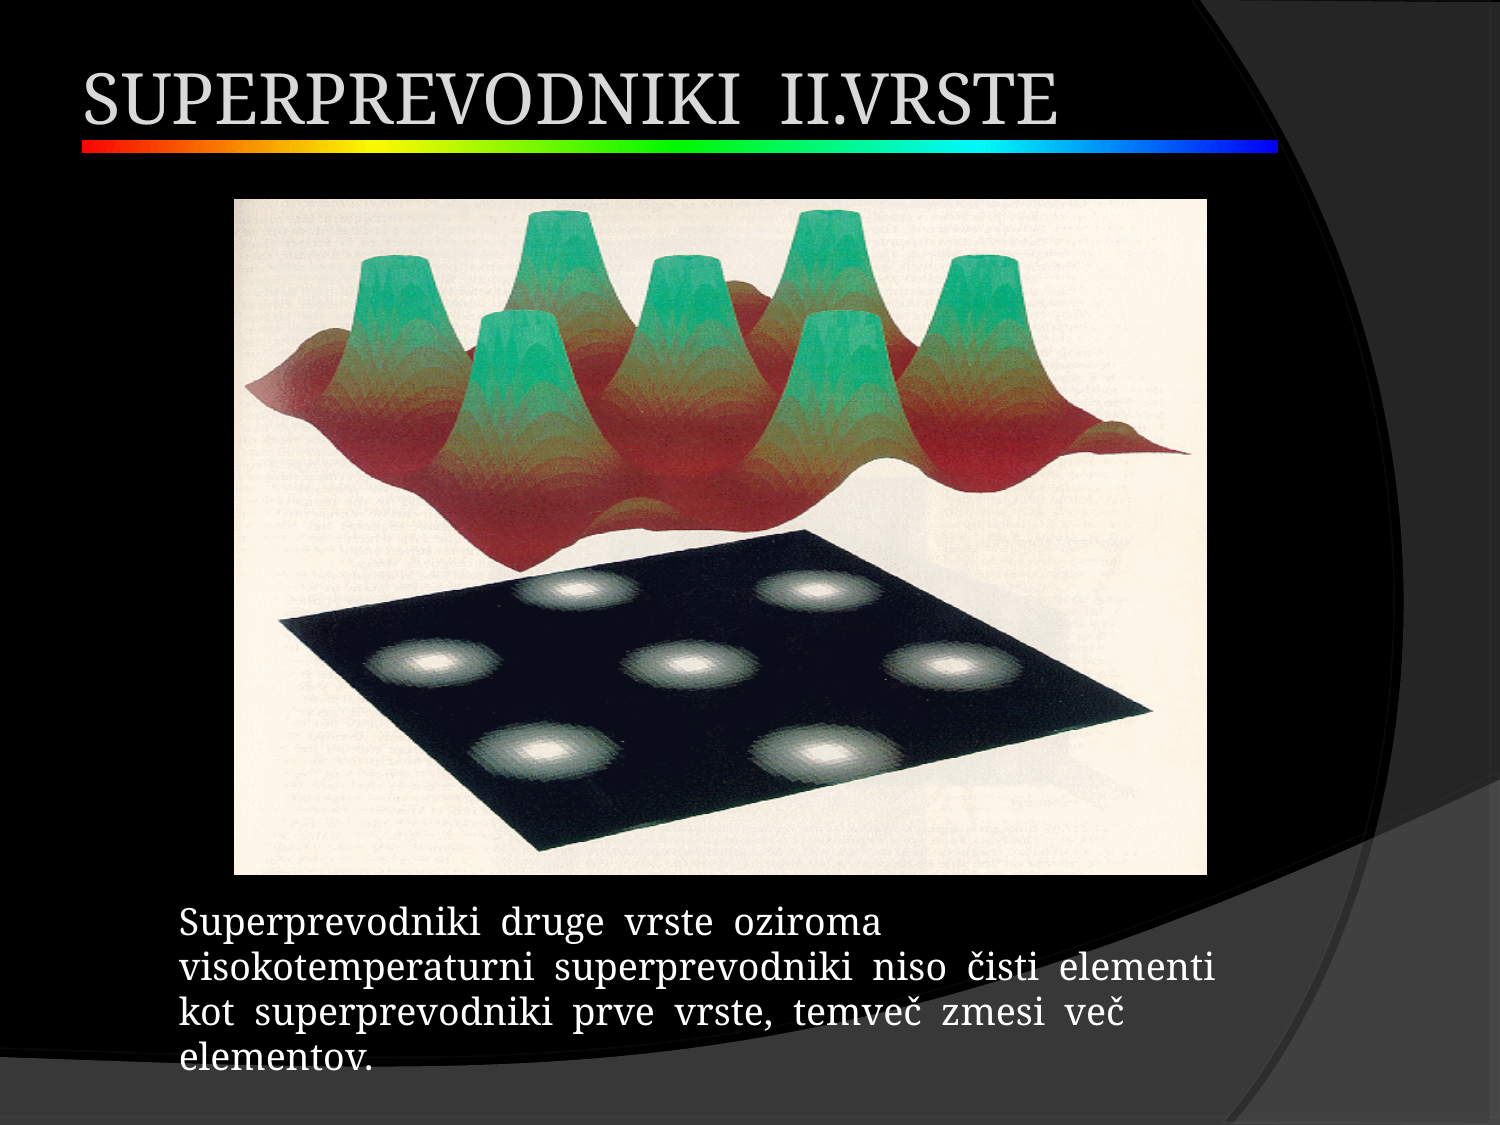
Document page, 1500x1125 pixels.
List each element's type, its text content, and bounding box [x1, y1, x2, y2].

title SUPERPREVODNIKI II.VRSTE [75, 45, 1300, 233]
picture [1084, 140, 1278, 153]
picture [82, 140, 1037, 153]
picture [234, 199, 1207, 875]
text_box Superprevodniki druge vrste oziroma visokotemperaturni superprevodniki niso čisti elementi kot superprevodniki prve vrste, temveč zmesi več elementov. [164, 890, 1254, 1086]
